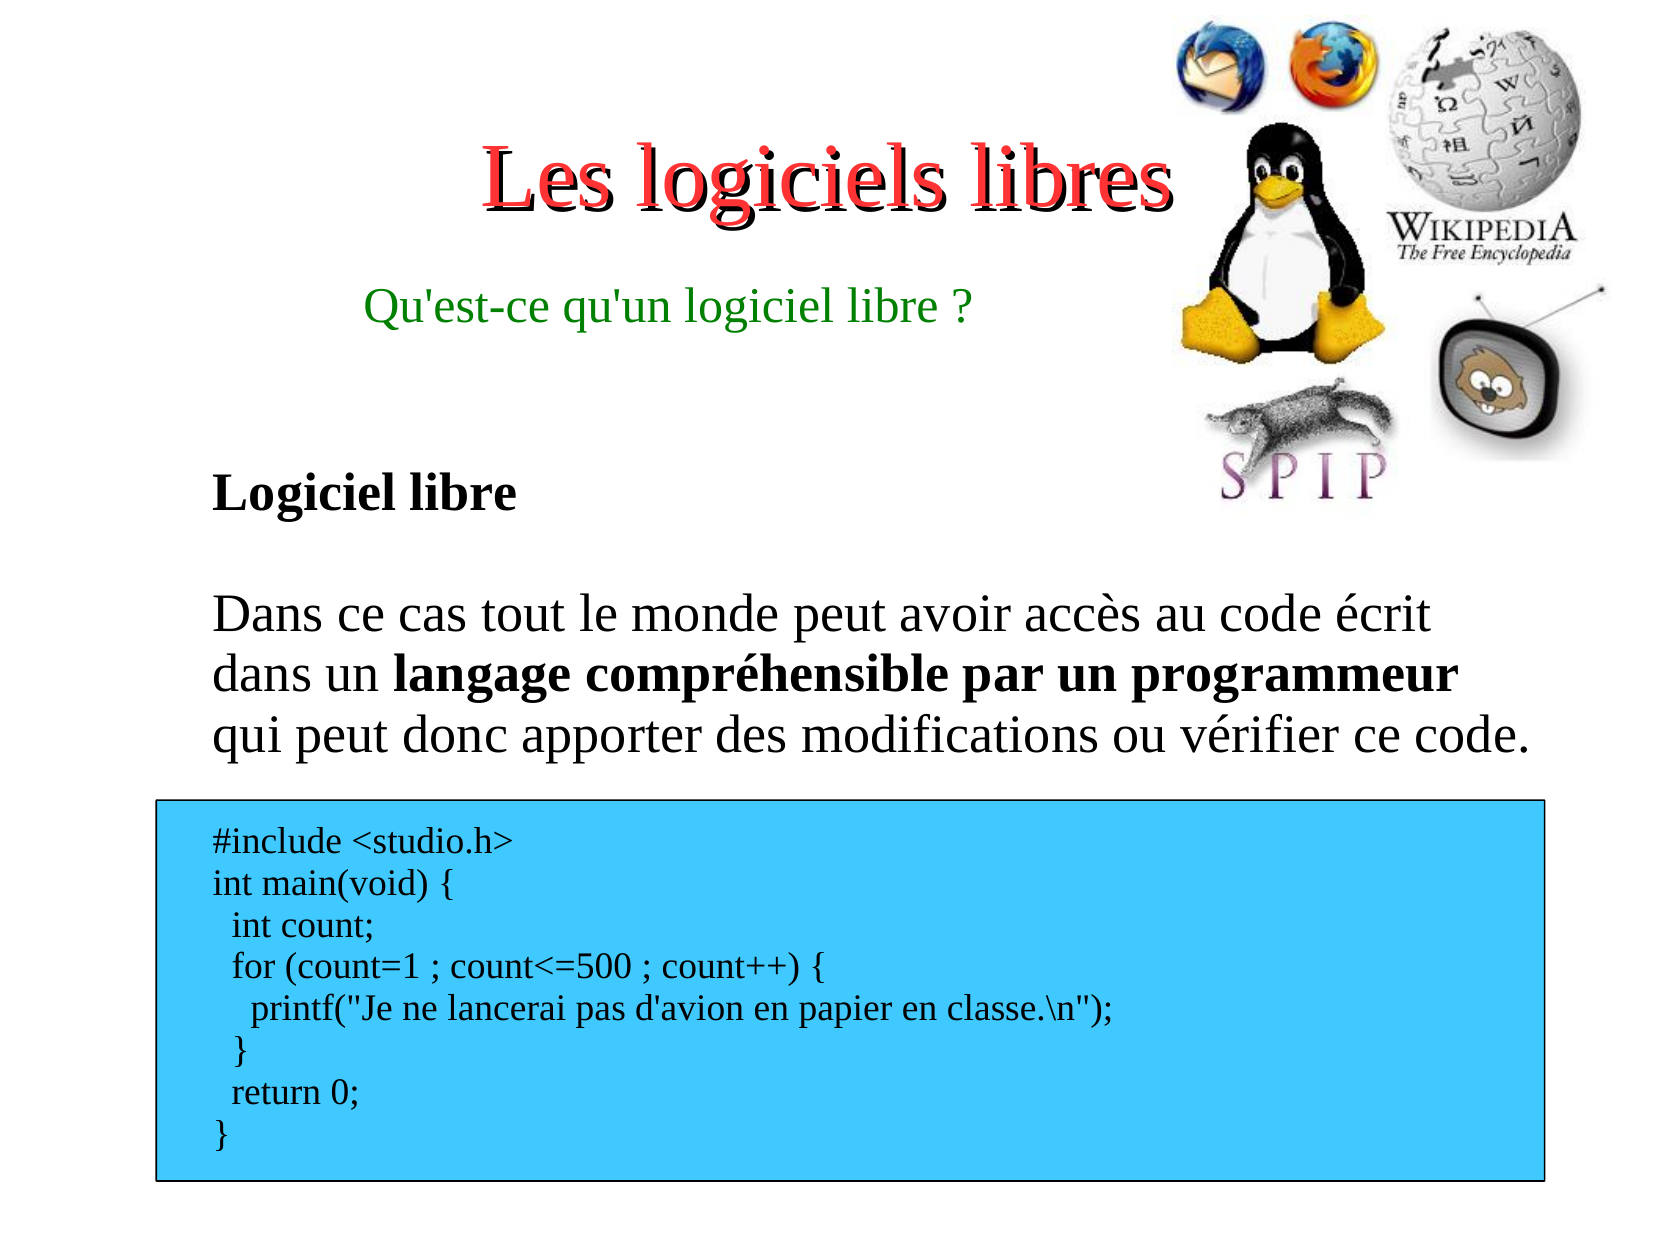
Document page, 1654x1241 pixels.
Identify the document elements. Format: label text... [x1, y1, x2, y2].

text_box [1534, 800, 1545, 1181]
text_box Logiciel libre Dans ce cas tout le monde peut avoir accès au code écrit dans un langage compréhensible par un programmeur qui peut donc apporter des modifications ou vérifier ce code. #include <studio.h> int main(void) { int count; for (count=1 ; count<=500 ; count++) { printf("Je ne lancerai pas d'avion en papier en classe.\n"); } return 0; } [212, 462, 1534, 1220]
text_box [156, 800, 212, 1181]
text_box Qu'est-ce qu'un logiciel libre ? [332, 277, 1005, 339]
title Les logiciels libres [121, 72, 1534, 280]
picture [1172, 15, 1622, 527]
